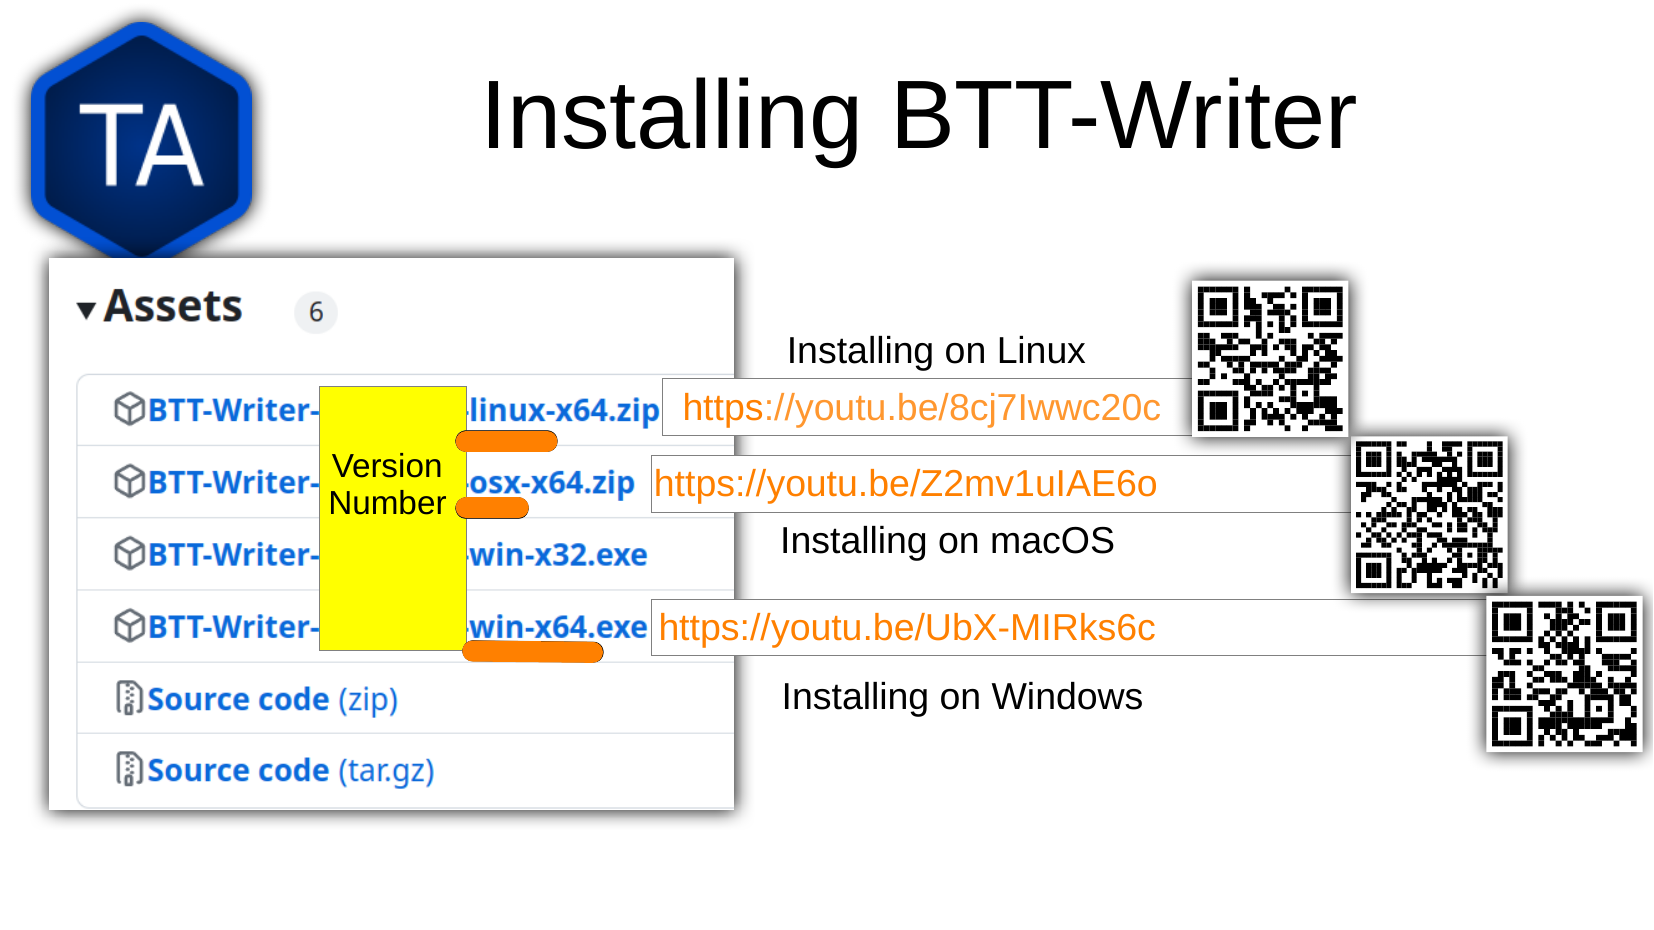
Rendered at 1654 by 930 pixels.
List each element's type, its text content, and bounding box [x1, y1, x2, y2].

text_box Installing on Windows [766, 668, 1196, 726]
text_box [662, 378, 1189, 436]
picture [31, 22, 734, 810]
text_box [319, 529, 467, 651]
text_box https://youtu.be/Z2mv1uIAE6o [639, 455, 1267, 512]
text_box https://youtu.be/8cj7Iwwc20c [667, 379, 1177, 436]
text_box [1194, 455, 1348, 513]
text_box Version Number [308, 439, 467, 529]
text_box [319, 386, 467, 439]
picture [1189, 277, 1646, 756]
title Installing BTT-Writer [268, 37, 1571, 193]
text_box Installing on Linux [772, 322, 1176, 378]
text_box https://youtu.be/UbX-MIRks6c [643, 599, 1348, 657]
text_box Installing on macOS [765, 512, 1194, 570]
text_box [1348, 599, 1483, 656]
